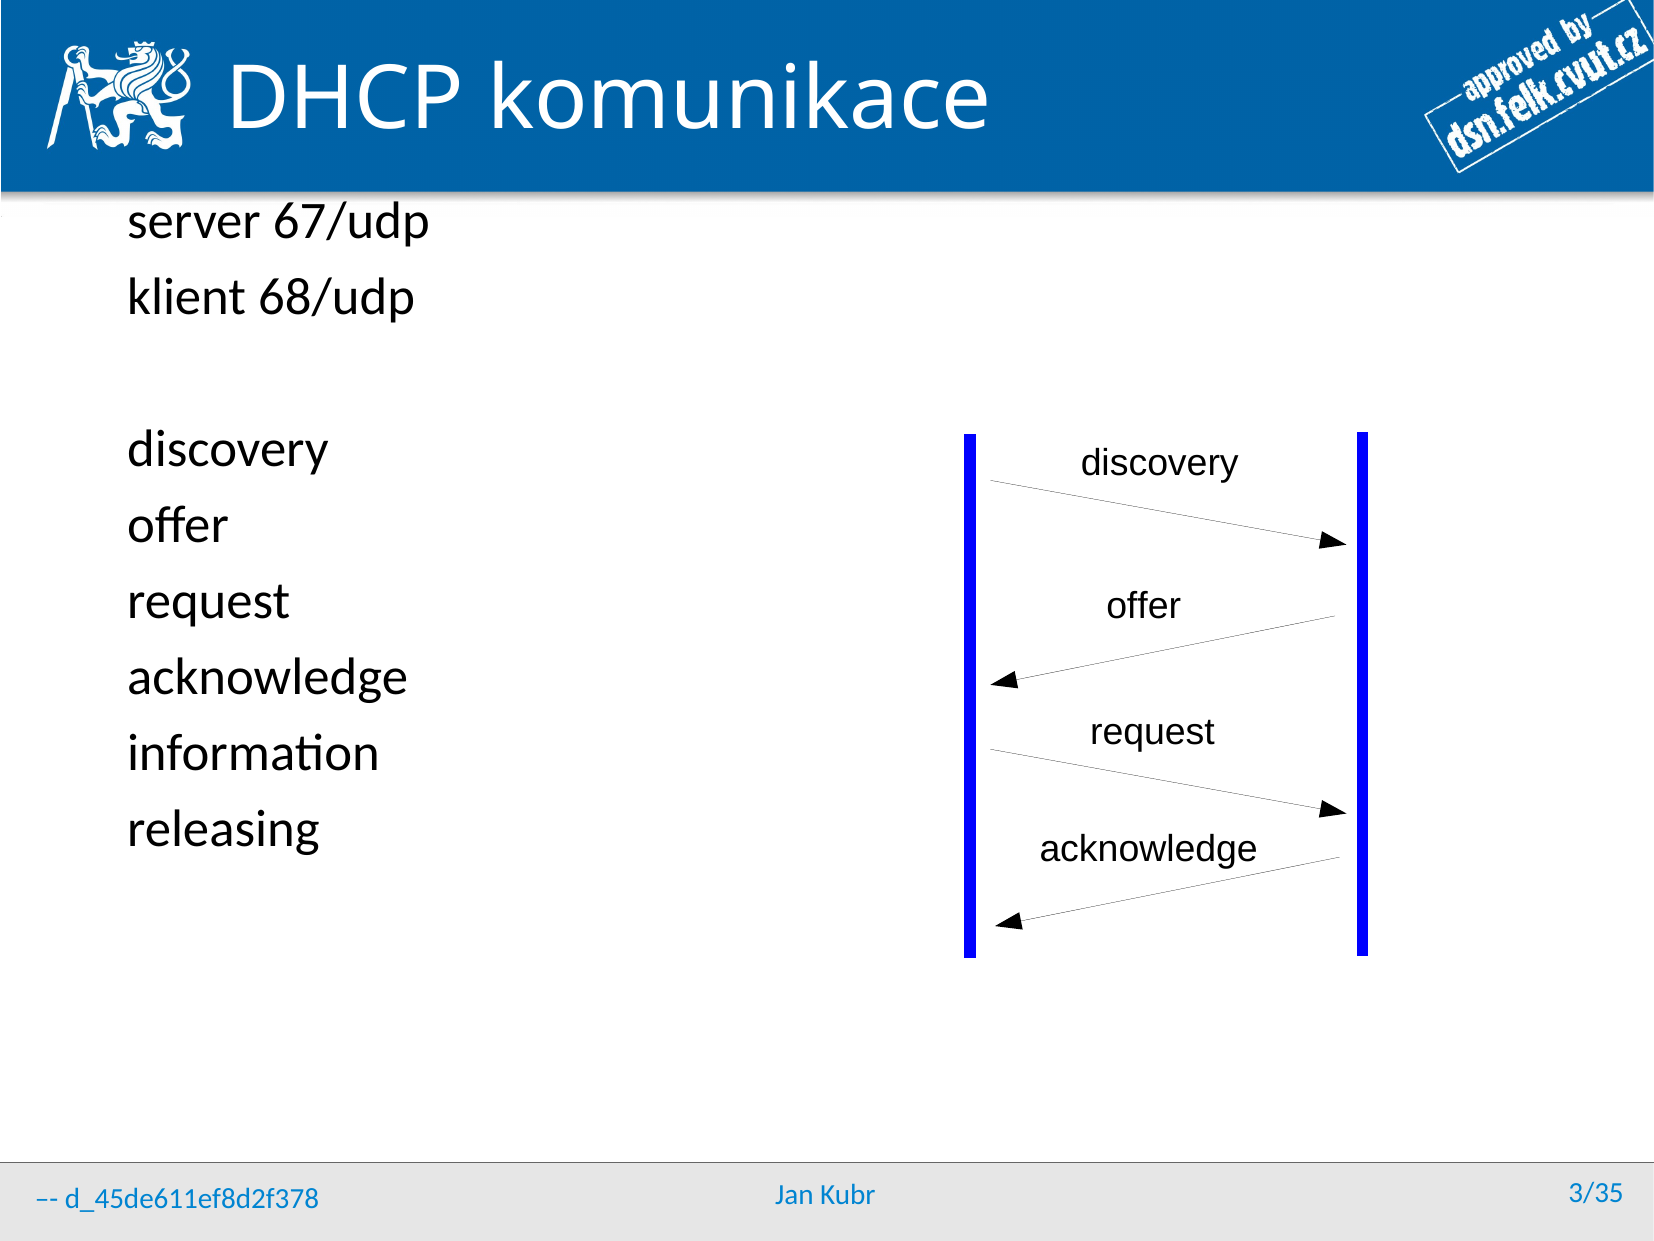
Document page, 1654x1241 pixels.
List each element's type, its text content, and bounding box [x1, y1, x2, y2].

text_box offer [1091, 576, 1197, 634]
text_box request [1075, 703, 1230, 761]
picture [1, 0, 1654, 217]
list server 67/udp klient 68/udp discovery offer request acknowledge information releasing [113, 198, 1017, 872]
text_box discovery [1066, 434, 1254, 492]
text_box acknowledge [1024, 820, 1273, 878]
title DHCP komunikace [225, 0, 1426, 188]
